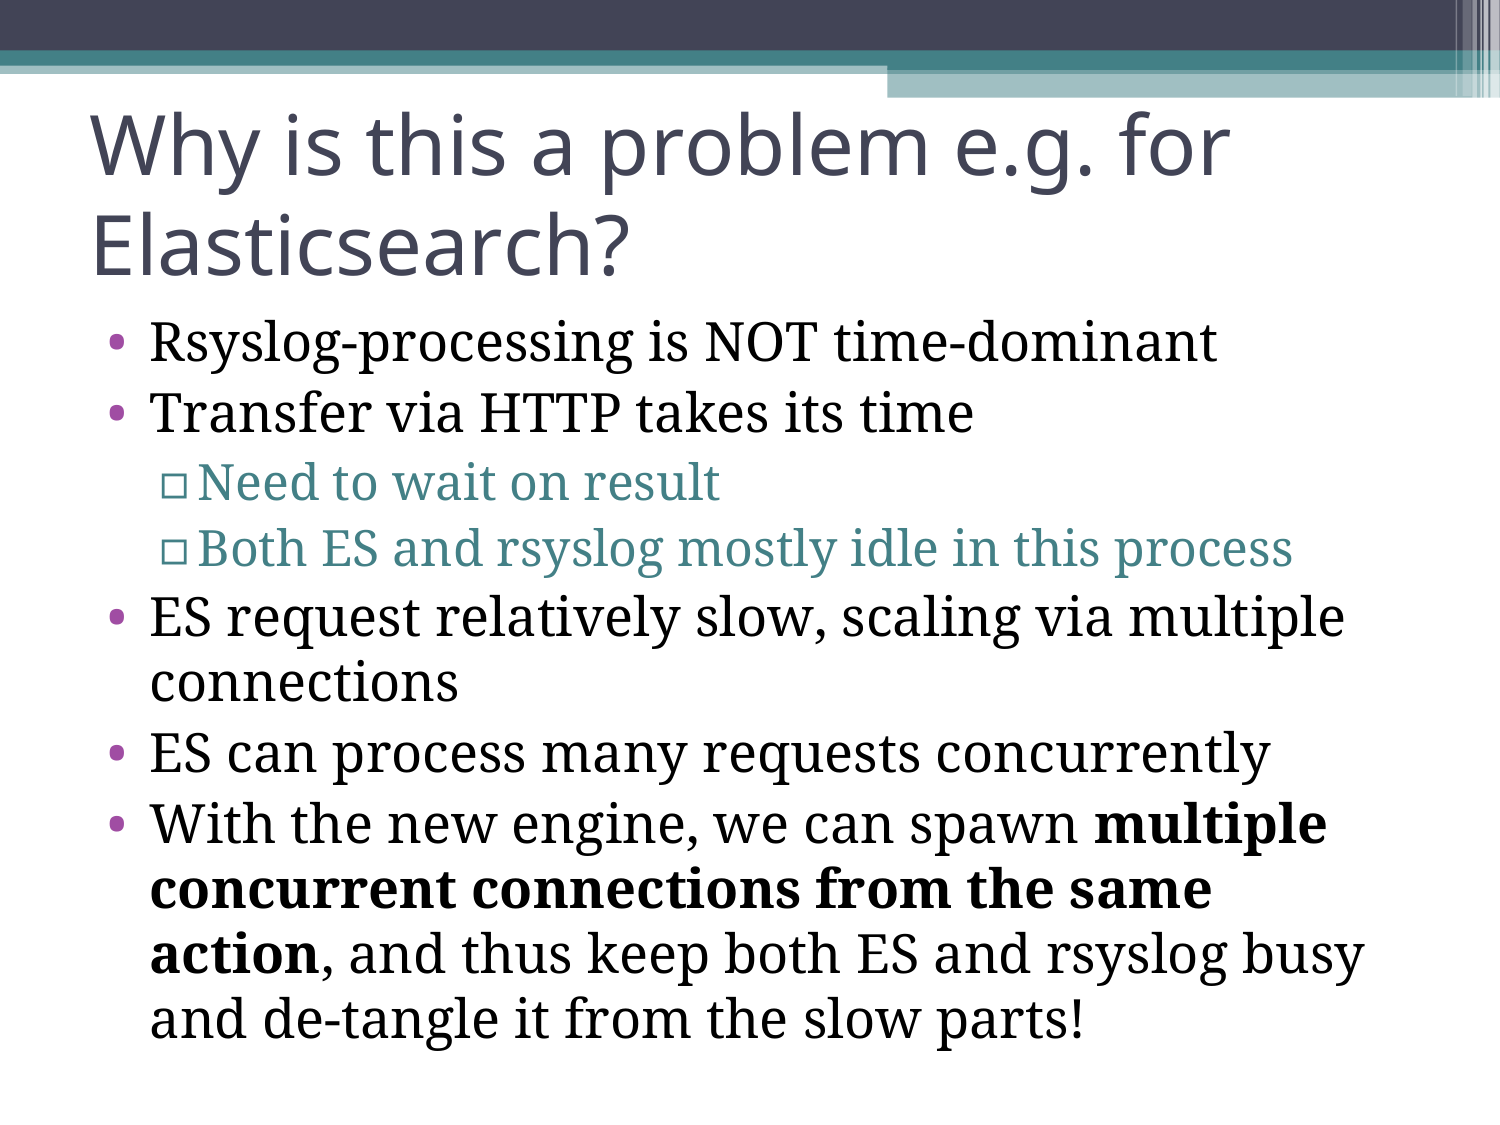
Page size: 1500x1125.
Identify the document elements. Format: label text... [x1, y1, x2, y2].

title Why is this a problem e.g. for Elasticsearch? [75, 84, 1426, 299]
list Rsyslog-processing is NOT time-dominant Transfer via HTTP takes its time Need to wait on result Both ES and rsyslog mostly idle in this process ES request relatively slow, scaling via multiple connections ES can process many requests concurrently With the new engine, we can spawn multiple concurrent connections from the same action, and thus keep both ES and rsyslog busy and de-tangle it from the slow parts! [75, 299, 1426, 1058]
